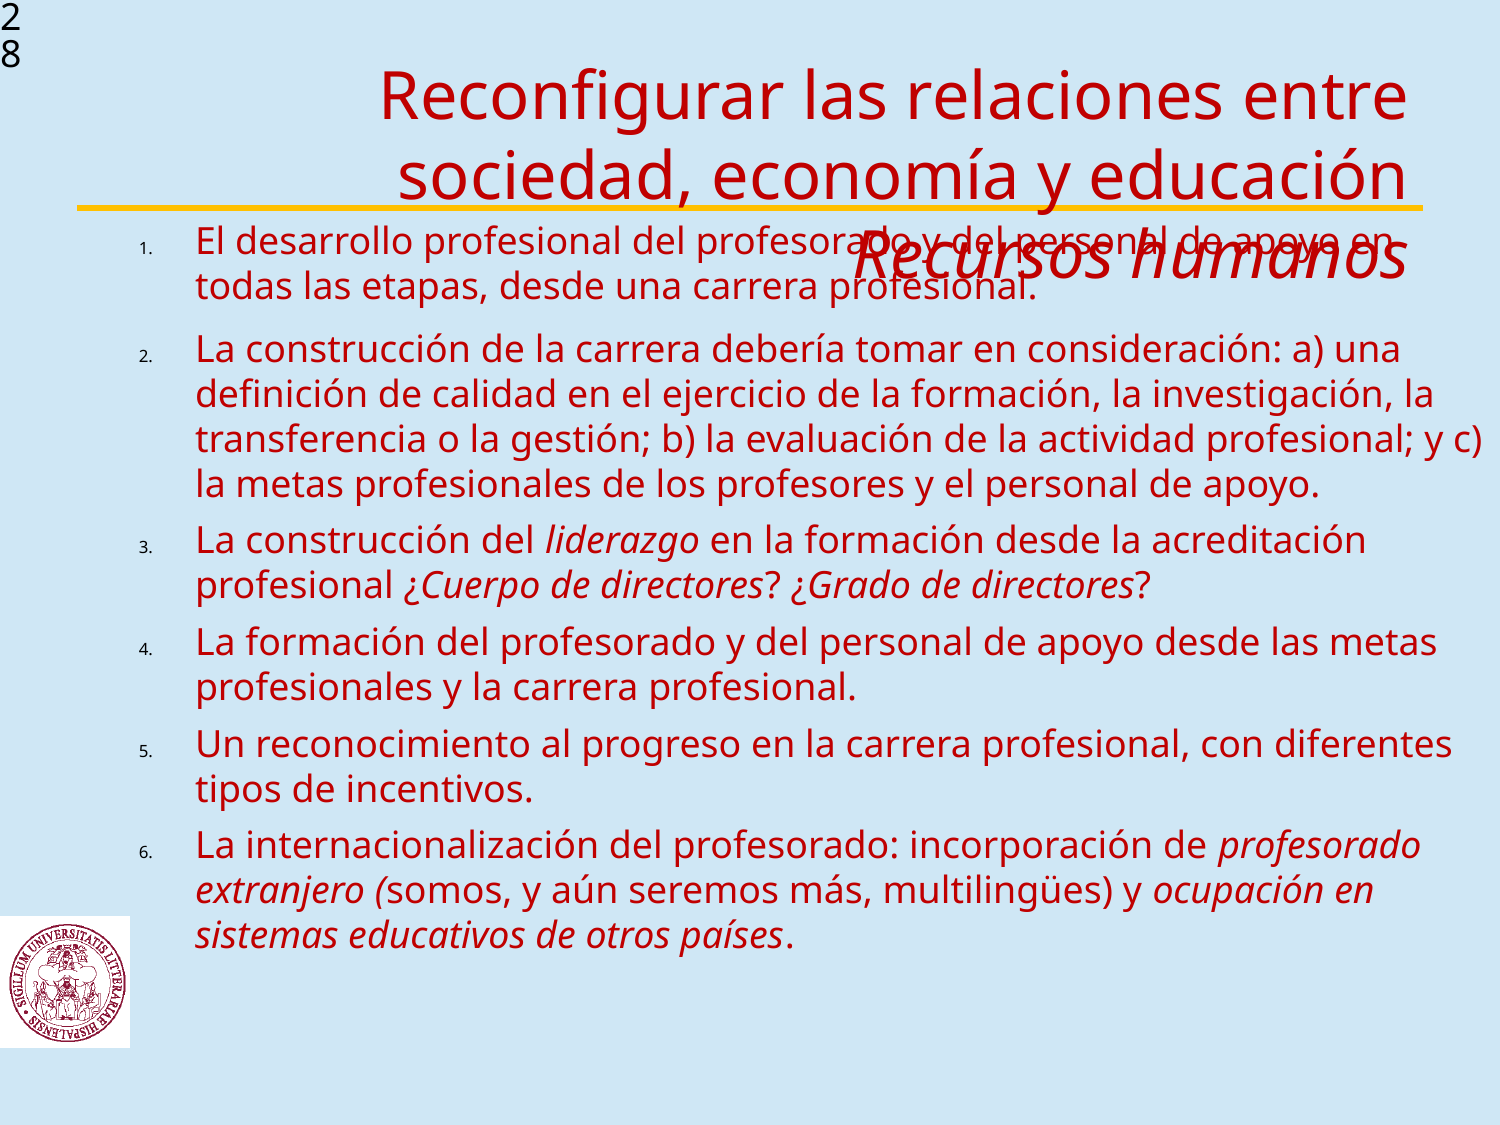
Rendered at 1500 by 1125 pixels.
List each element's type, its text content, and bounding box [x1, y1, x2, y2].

picture [0, 916, 123, 1048]
list El desarrollo profesional del profesorado y del personal de apoyo en todas las etapas, desde una carrera profesional. La construcción de la carrera debería tomar en consideración: a) una definición de calidad en el ejercicio de la formación, la investigación, la transferencia o la gestión; b) la evaluación de la actividad profesional; y c) la metas profesionales de los profesores y el personal de apoyo. La construcción del liderazgo en la formación desde la acreditación profesional ¿Cuerpo de directores? ¿Grado de directores? La formación del profesorado y del personal de apoyo desde las metas profesionales y la carrera profesional. Un reconocimiento al progreso en la carrera profesional, con diferentes tipos de incentivos. La internacionalización del profesorado: incorporación de profesorado extranjero (somos, y aún seremos más, multilingües) y ocupación en sistemas educativos de otros países. [123, 209, 1500, 1103]
title Reconfigurar las relaciones entre sociedad, economía y educación Recursos humanos [75, 45, 1425, 185]
